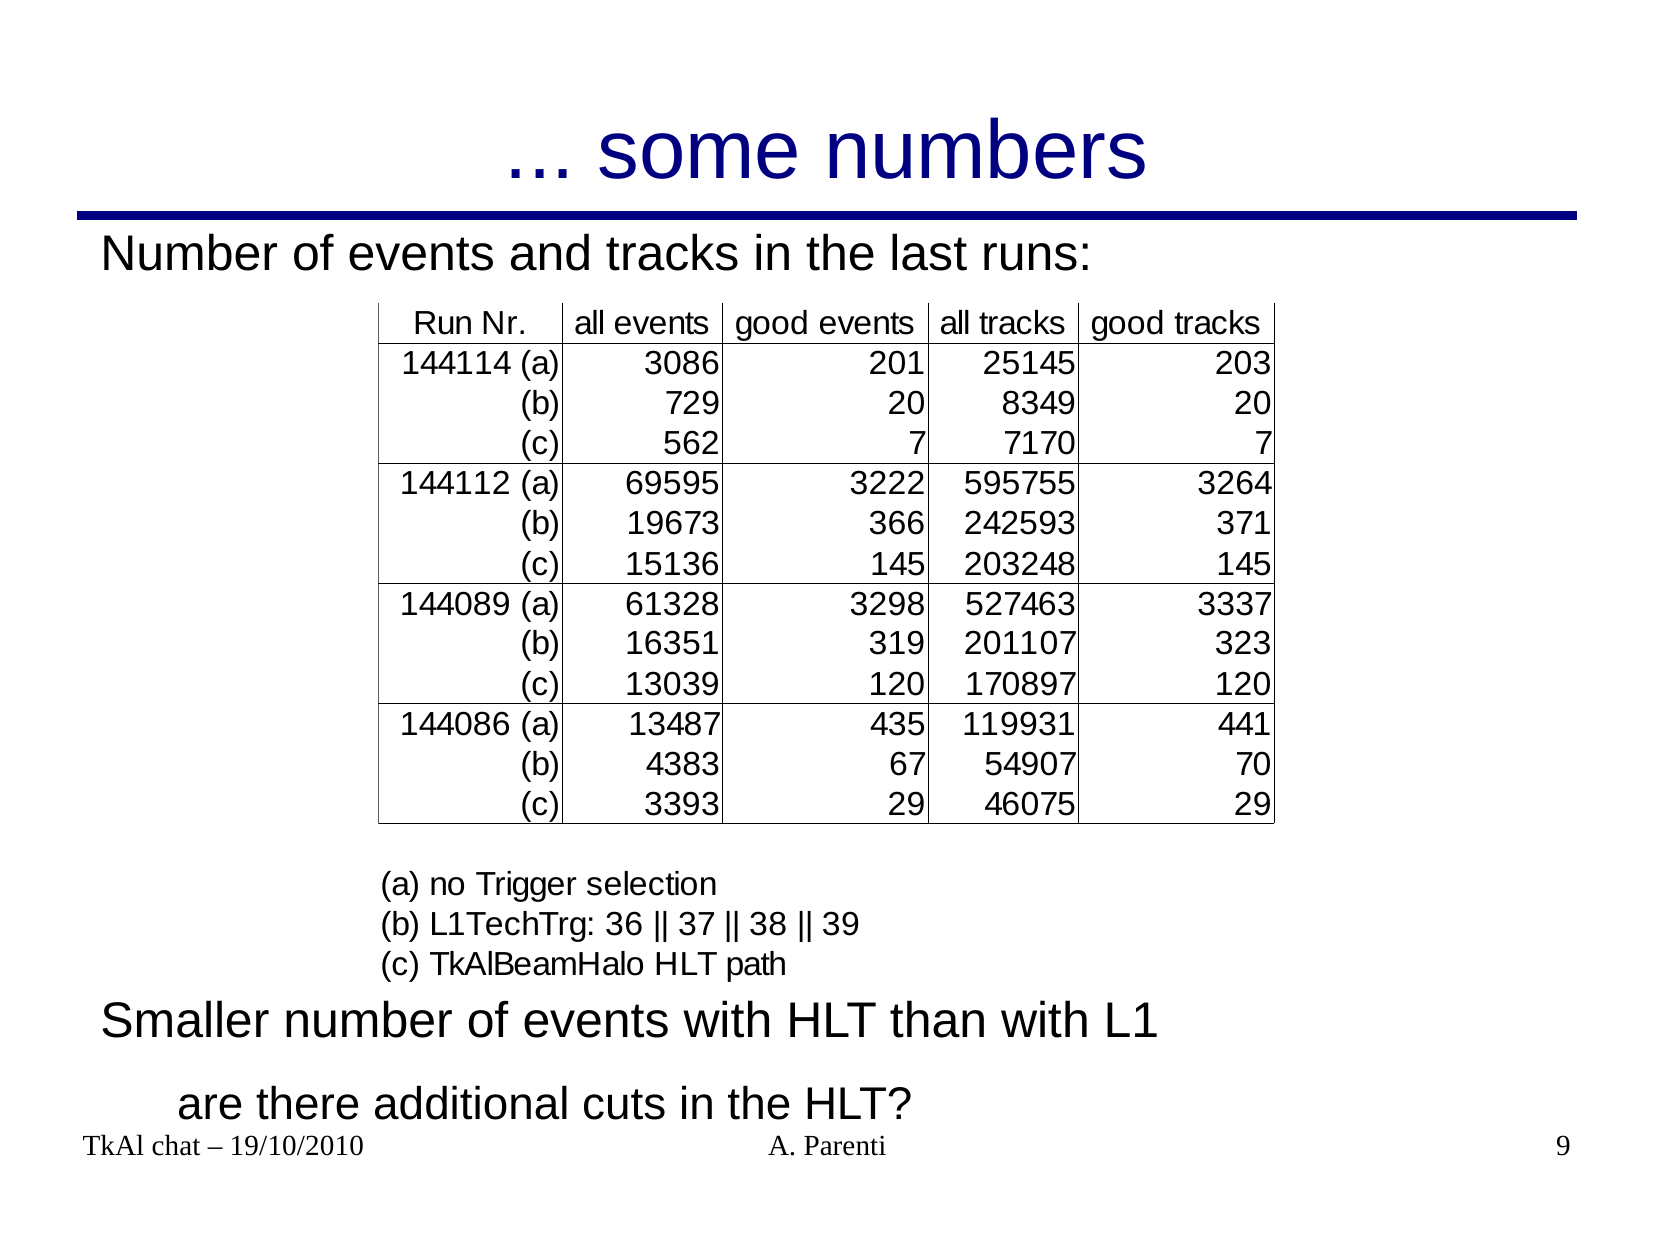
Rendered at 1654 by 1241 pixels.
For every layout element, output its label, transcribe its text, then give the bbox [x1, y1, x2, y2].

list Number of events and tracks in the last runs: Smaller number of events with HLT than with L1 are there additional cuts in the HLT? [82, 225, 1571, 1130]
title ... some numbers [82, 75, 1571, 225]
